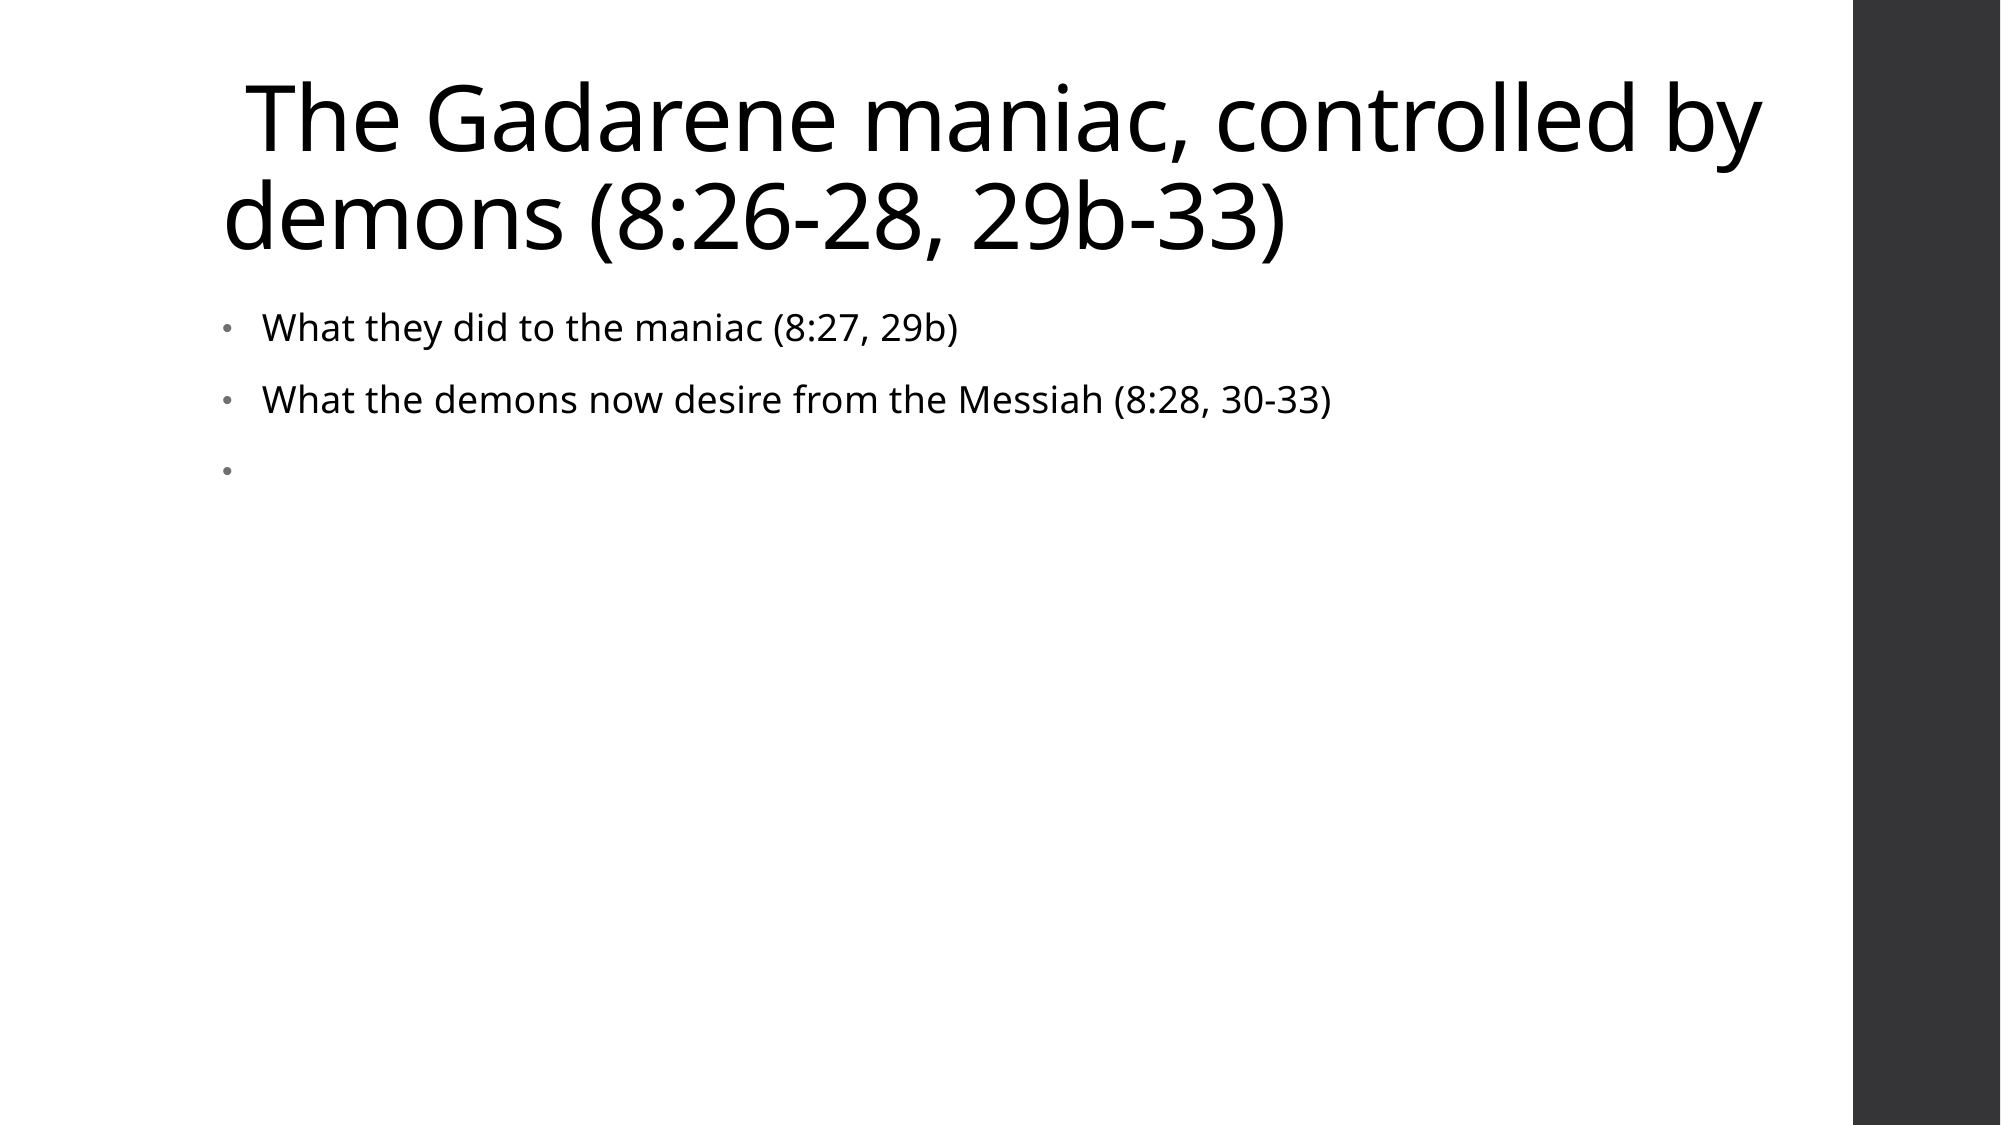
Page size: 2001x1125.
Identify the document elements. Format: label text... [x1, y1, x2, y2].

list What they did to the maniac (8:27, 29b) What the demons now desire from the Messiah (8:28, 30-33) [206, 299, 1617, 1014]
title The Gadarene maniac, controlled by demons (8:26-28, 29b-33) [206, 60, 1797, 278]
